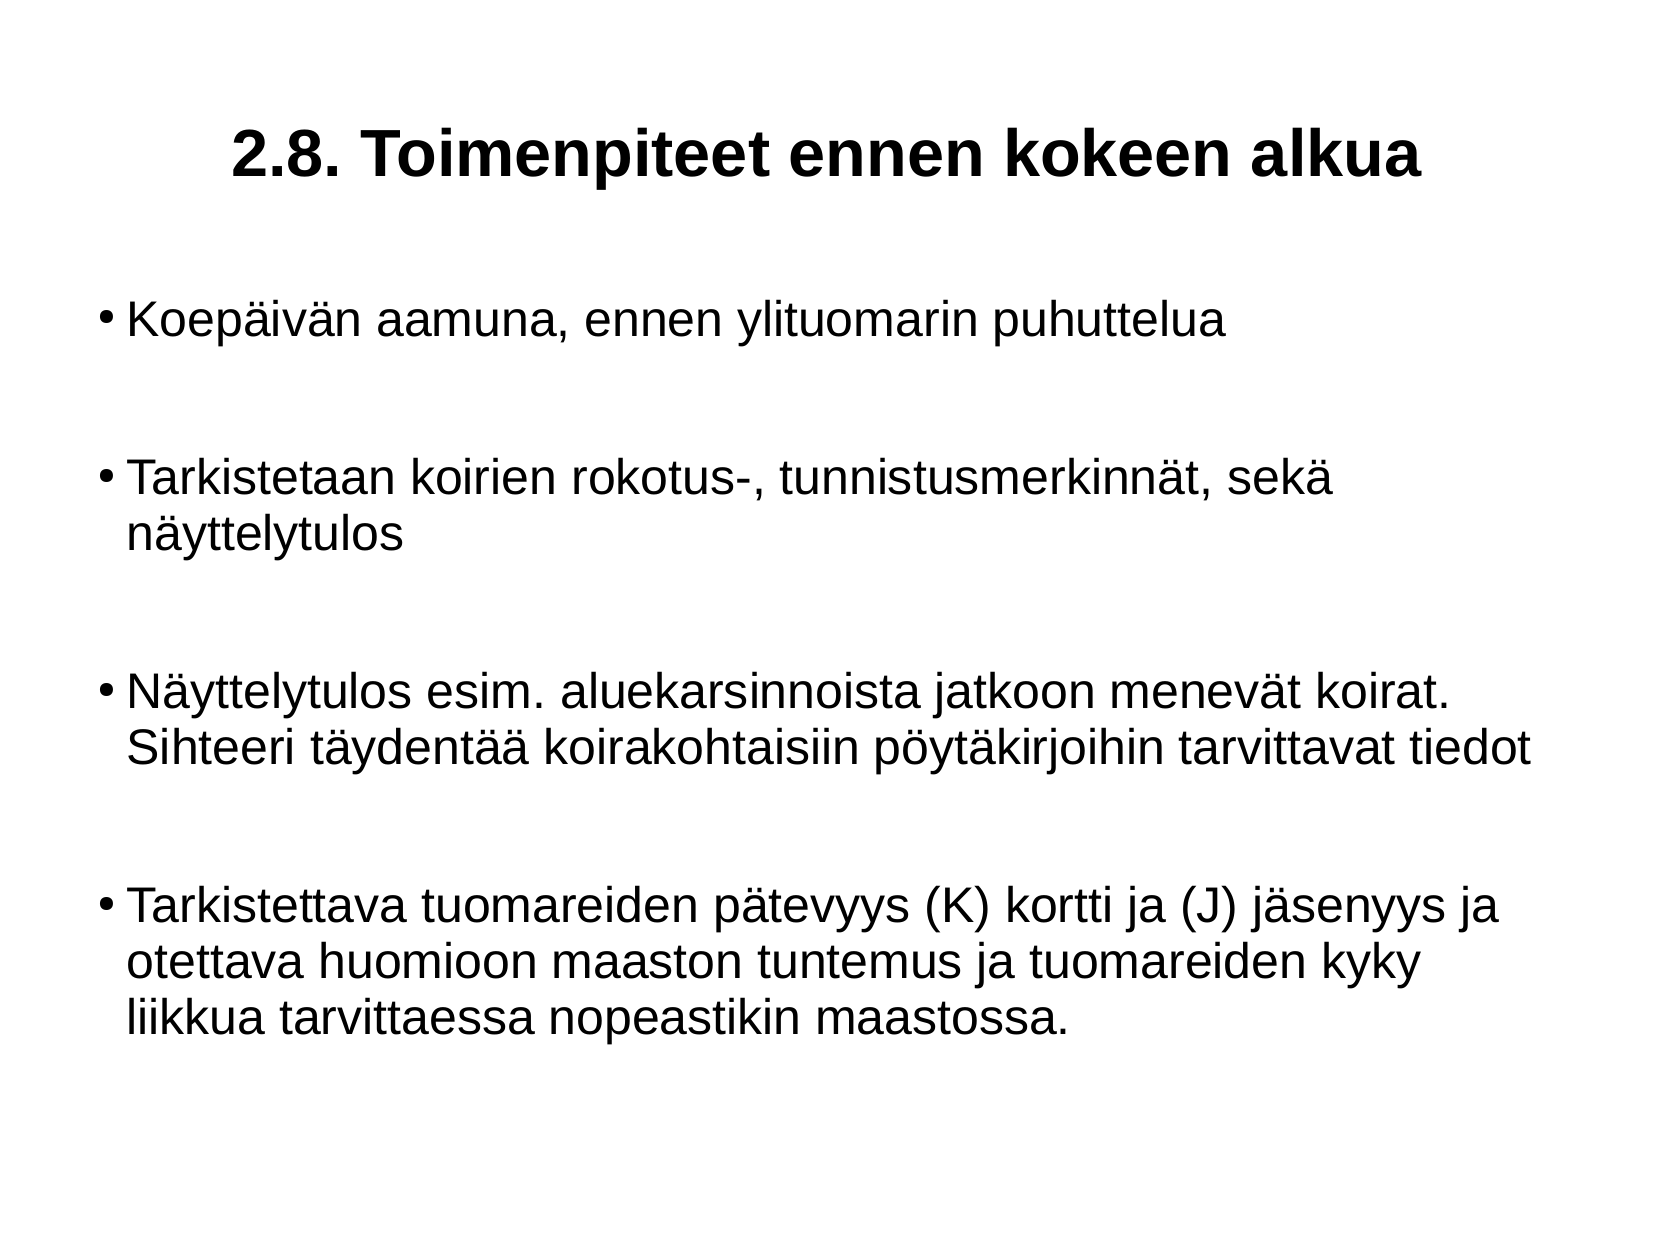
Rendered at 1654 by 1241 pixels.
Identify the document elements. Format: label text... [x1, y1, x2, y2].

text_box Koepäivän aamuna, ennen ylituomarin puhuttelua Tarkistetaan koirien rokotus-, tunnistusmerkinnät, sekä näyttelytulos Näyttelytulos esim. aluekarsinnoista jatkoon menevät koirat. Sihteeri täydentää koirakohtaisiin pöytäkirjoihin tarvittavat tiedot Tarkistettava tuomareiden pätevyys (K) kortti ja (J) jäsenyys ja otettava huomioon maaston tuntemus ja tuomareiden kyky liikkua tarvittaessa nopeastikin maastossa. [82, 283, 1571, 1053]
title 2.8. Toimenpiteet ennen kokeen alkua [82, 49, 1571, 257]
